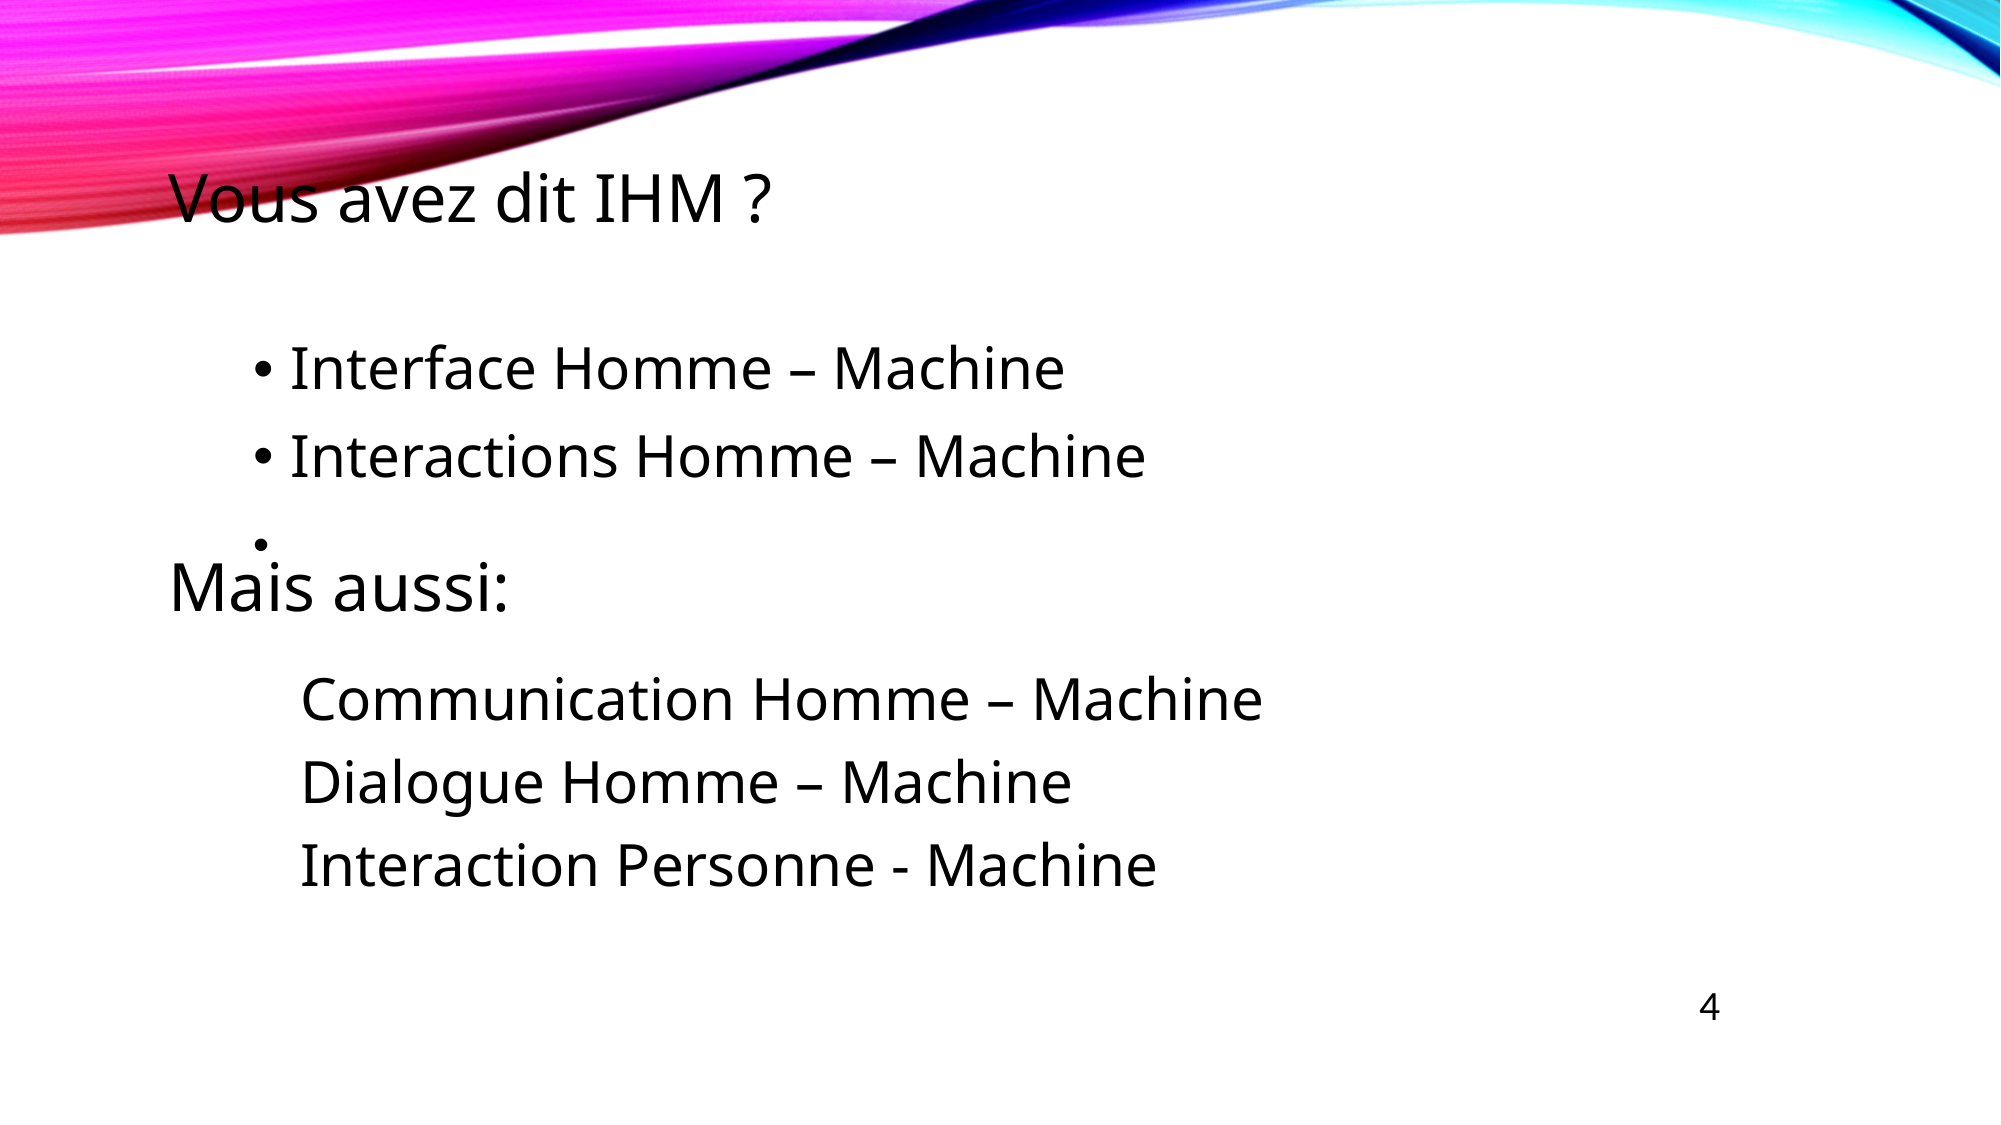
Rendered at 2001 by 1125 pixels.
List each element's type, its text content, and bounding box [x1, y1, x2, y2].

text_box Communication Homme – Machine Dialogue Homme – Machine Interaction Personne - Machine [238, 660, 1328, 911]
text_box <numéro> [1684, 971, 1775, 1034]
title Vous avez dit IHM ? [153, 132, 1729, 305]
text_box Mais aussi: [153, 537, 1729, 710]
picture [0, 0, 2000, 237]
list Interface Homme – Machine Interactions Homme – Machine [238, 329, 1814, 538]
